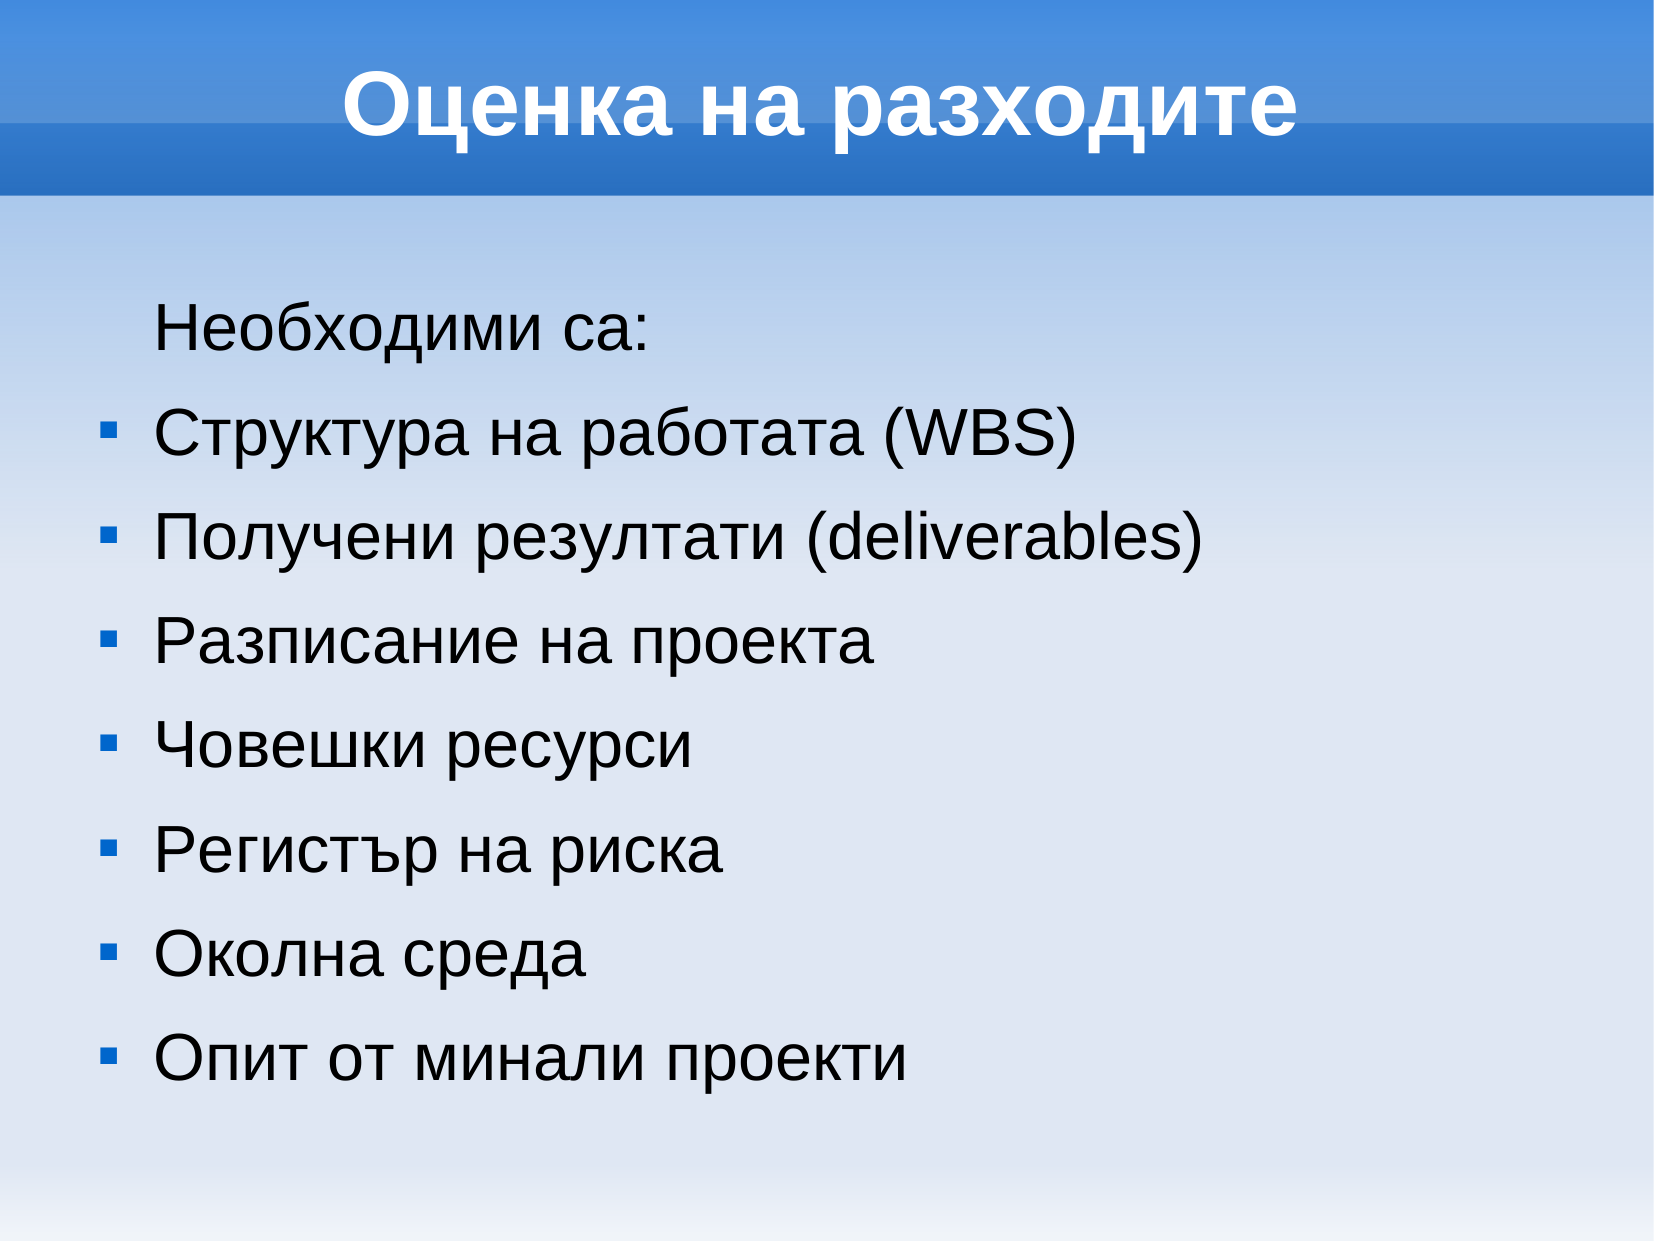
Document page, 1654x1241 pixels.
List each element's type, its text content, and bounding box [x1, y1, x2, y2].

list Необходими са: Структура на работата (WBS) Получени резултати (deliverables) Разписание на проекта Човешки ресурси Регистър на риска Околна среда Опит от минали проекти [82, 290, 1571, 1109]
picture [0, 0, 1654, 1241]
title Оценка на разходите [76, 0, 1565, 208]
